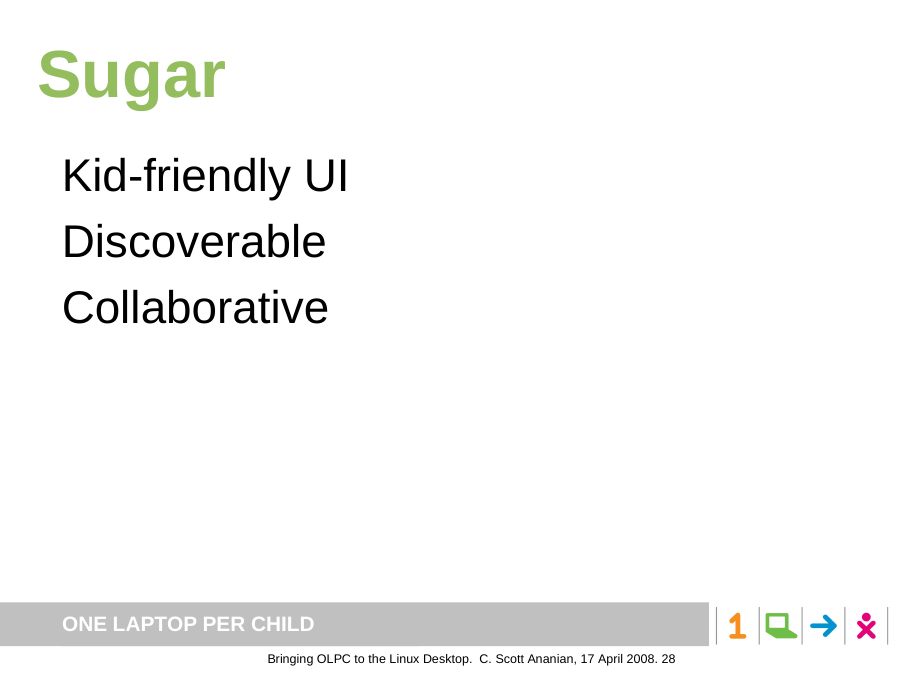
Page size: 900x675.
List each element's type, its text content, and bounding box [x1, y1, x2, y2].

list Kid-friendly UI Discoverable Collaborative [61, 150, 844, 675]
title Sugar [37, 37, 856, 225]
picture [844, 598, 897, 654]
